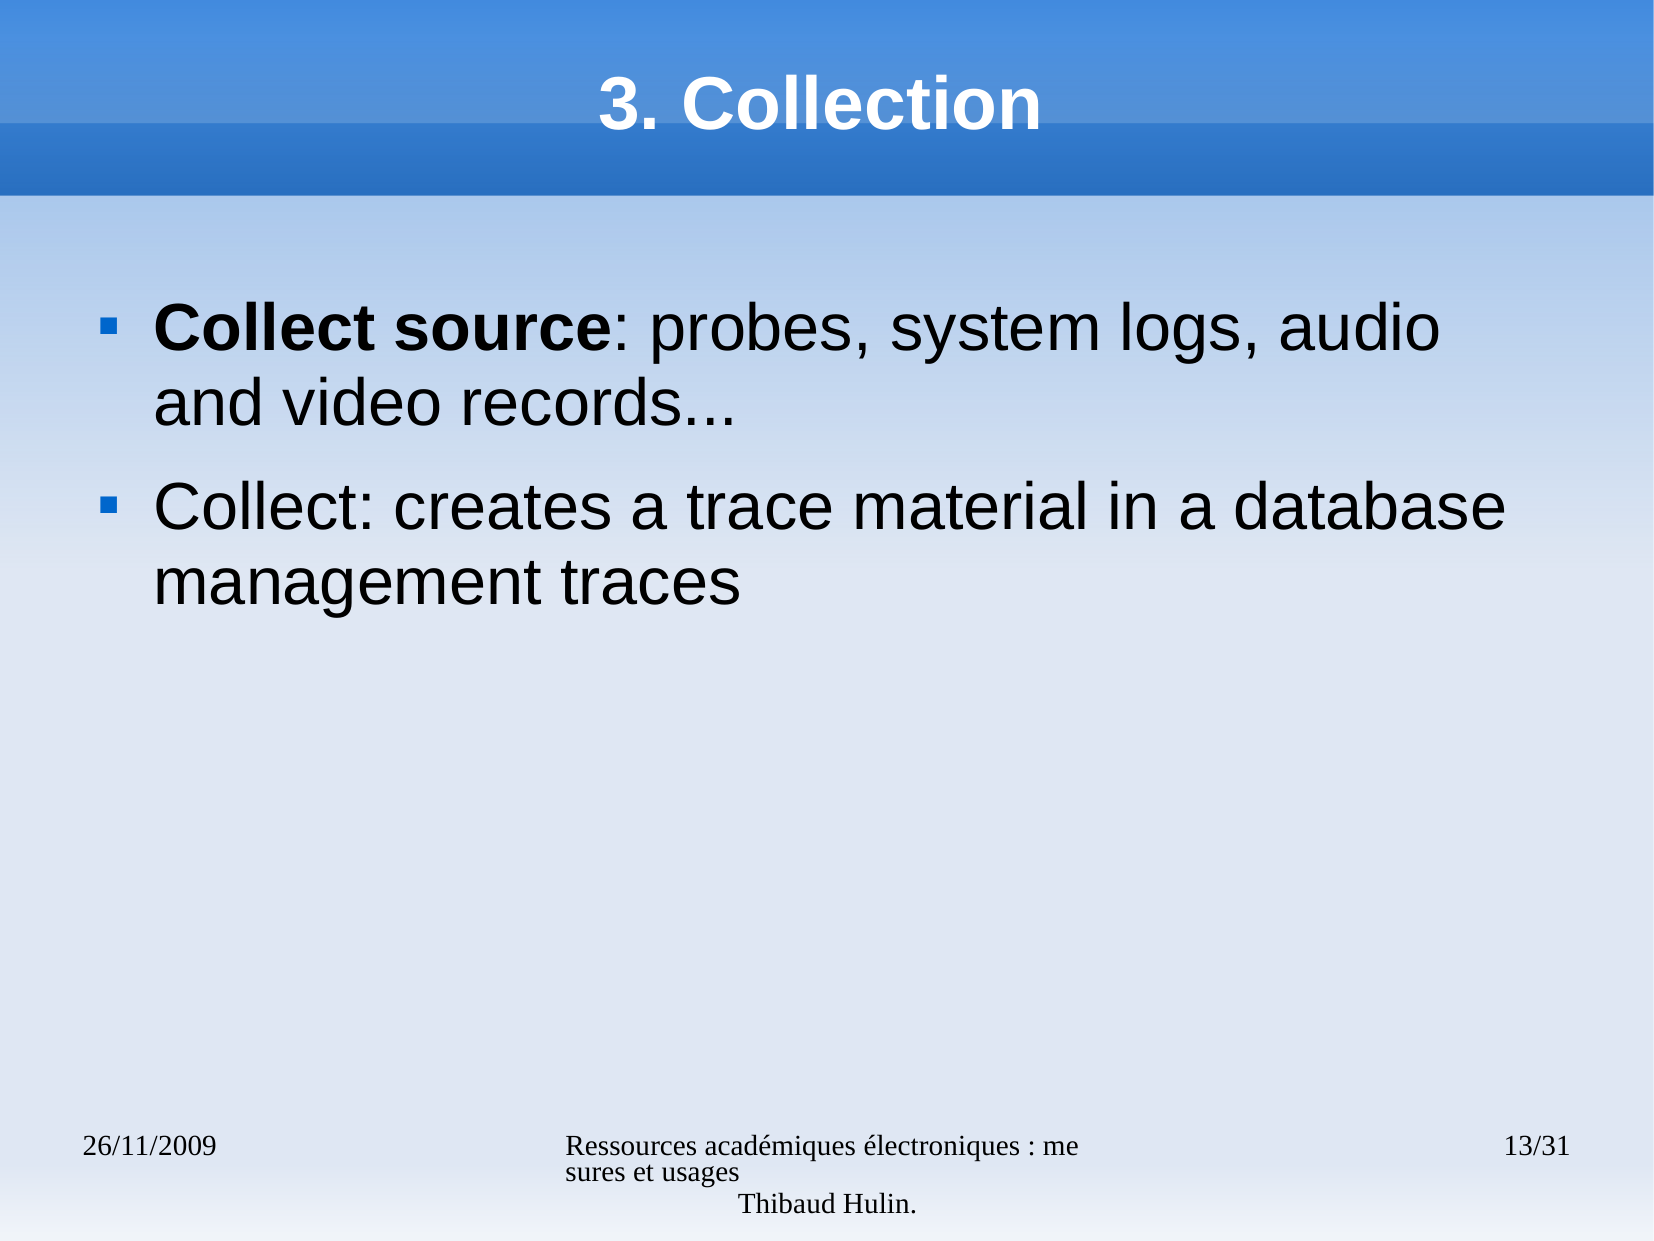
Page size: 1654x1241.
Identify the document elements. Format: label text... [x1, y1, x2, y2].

picture [0, 0, 1654, 1241]
list Collect source: probes, system logs, audio and video records... Collect: creates a trace material in a database management traces [82, 290, 1571, 1109]
title 3. Collection [76, 0, 1565, 208]
